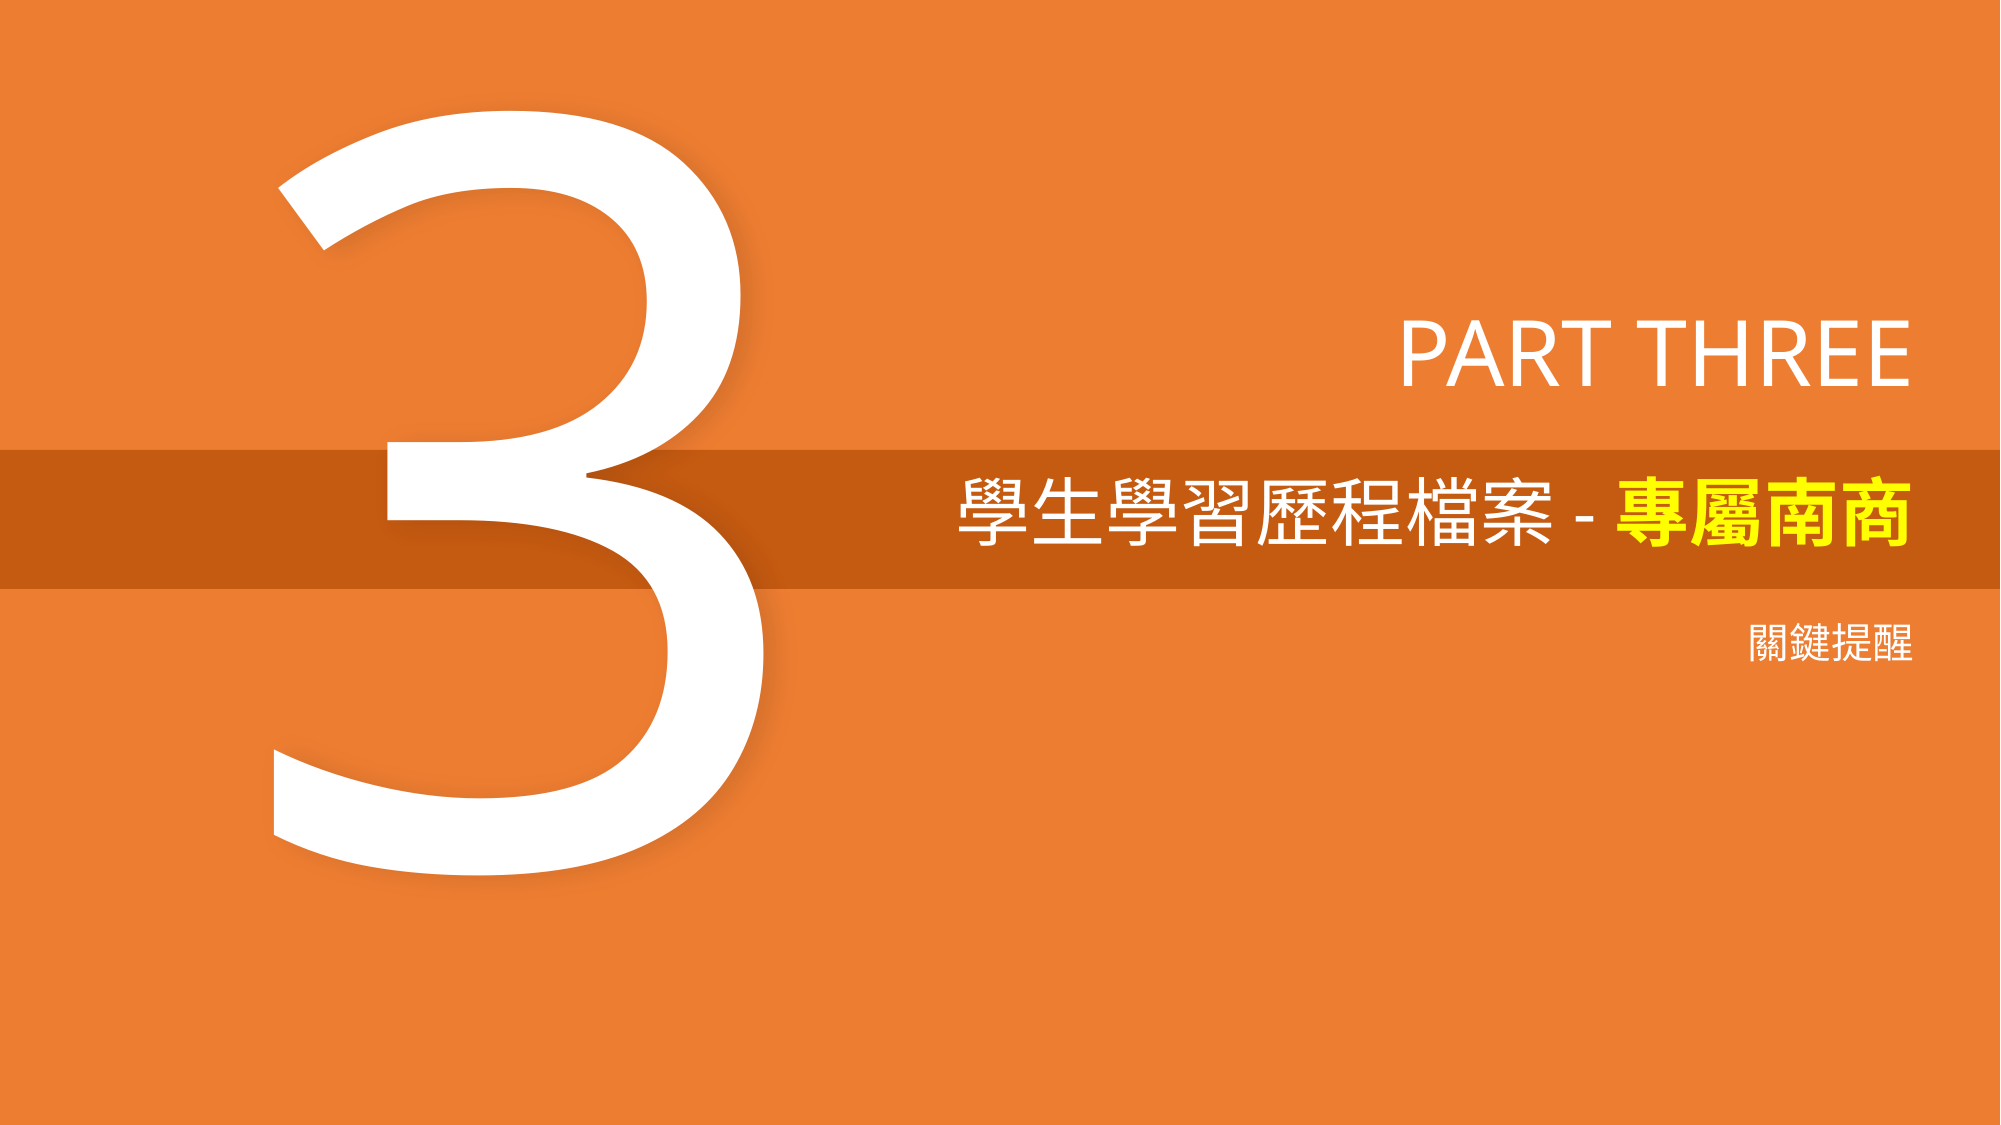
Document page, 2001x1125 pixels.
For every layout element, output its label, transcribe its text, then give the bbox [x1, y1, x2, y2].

list 學生學習歷程檔案-專屬南商 [737, 457, 1930, 564]
list 關鍵提醒 [820, 615, 1930, 681]
list 3 [212, 0, 801, 1125]
list PART THREE [852, 299, 1930, 457]
